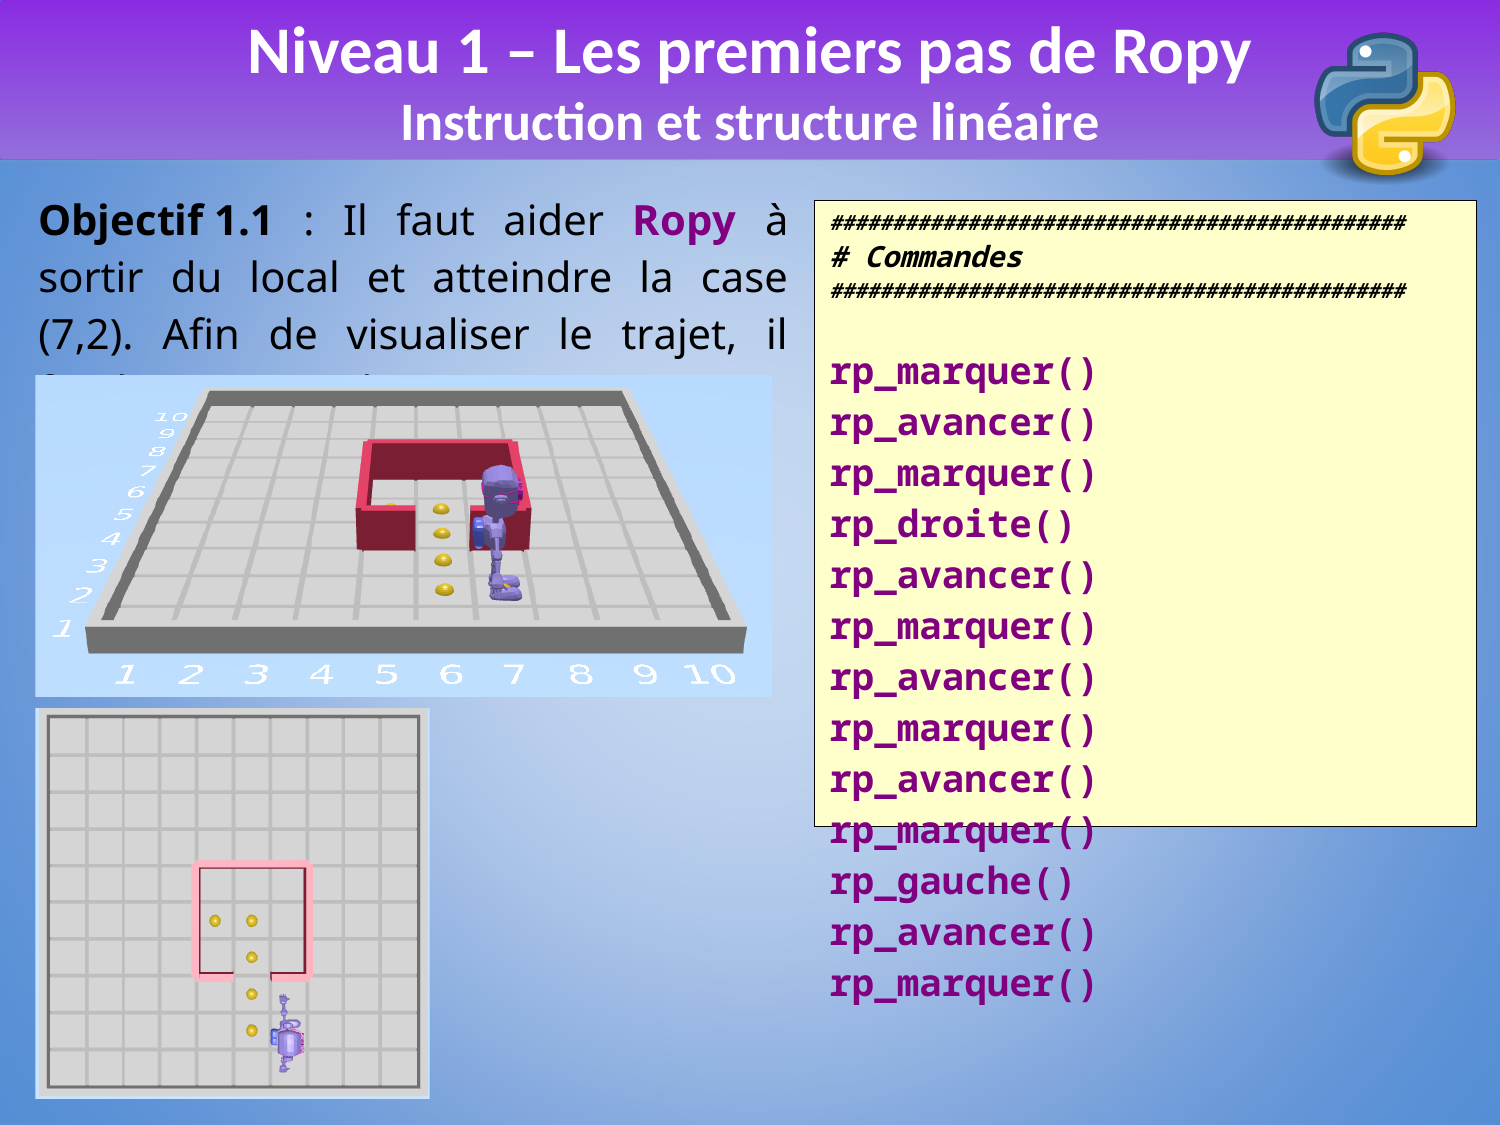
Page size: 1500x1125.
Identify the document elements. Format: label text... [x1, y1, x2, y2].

text_box Niveau 1 – Les premiers pas de Ropy Instruction et structure linéaire [0, 0, 1500, 159]
text_box Objectif 1.1 : Il faut aider Ropy à sortir du local et atteindre la case (7,2). Afin de visualiser le trajet, il faudra marquer les cases. [23, 183, 804, 365]
text_box ############################################## # Commandes ############################################## rp_marquer() rp_avancer() rp_marquer() rp_droite() rp_avancer() rp_marquer() rp_avancer() rp_marquer() rp_avancer() rp_marquer() rp_gauche() rp_avancer() rp_marquer() [814, 200, 1477, 827]
picture [0, 29, 1500, 1125]
